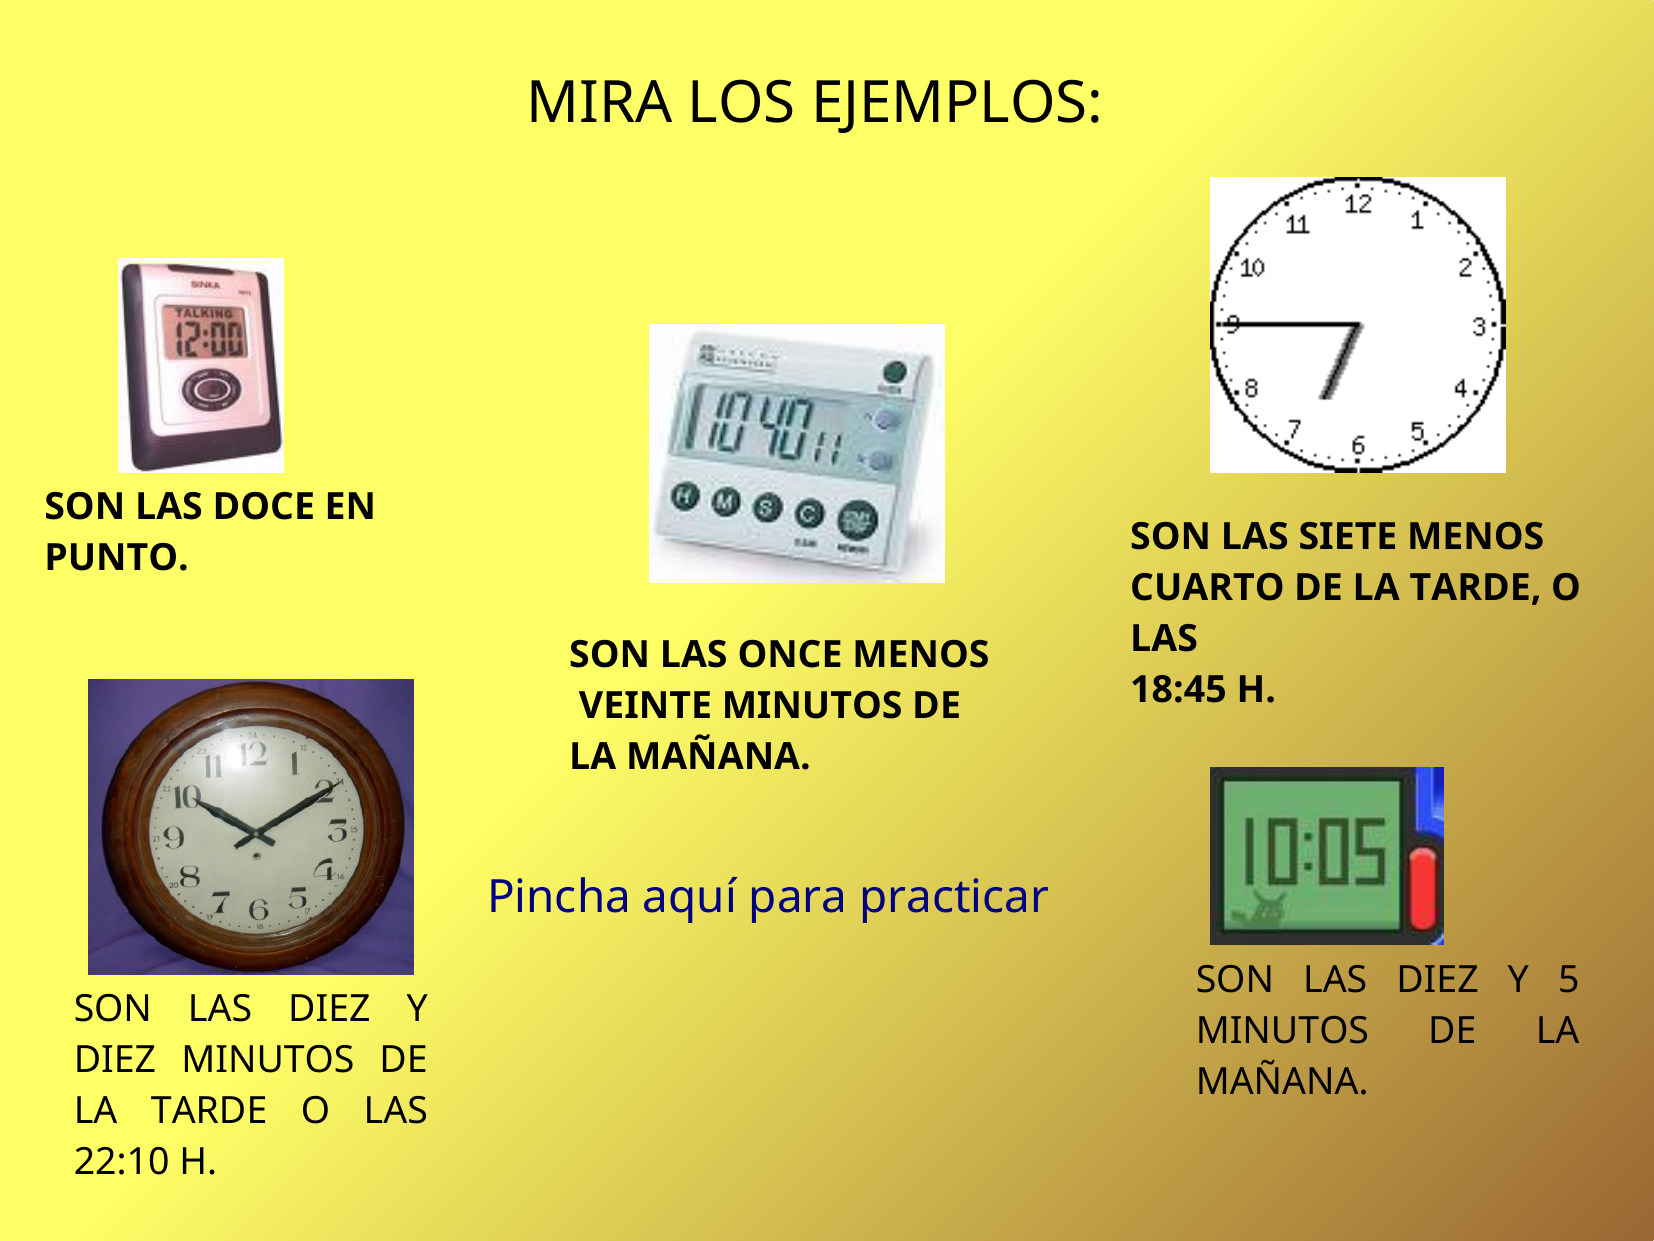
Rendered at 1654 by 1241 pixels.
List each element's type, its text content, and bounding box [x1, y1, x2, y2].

picture [118, 258, 284, 472]
picture [88, 679, 414, 974]
text_box Pincha aquí para practicar [472, 856, 1182, 1093]
text_box SON LAS DOCE EN PUNTO. [29, 472, 443, 593]
text_box SON LAS ONCE MENOS VEINTE MINUTOS DE LA MAÑANA. [554, 620, 1063, 794]
picture [649, 324, 945, 583]
picture [1210, 767, 1444, 945]
text_box SON LAS DIEZ Y DIEZ MINUTOS DE LA TARDE O LAS 22:10 H. [59, 974, 443, 1201]
text_box SON LAS SIETE MENOS CUARTO DE LA TARDE, O LAS 18:45 H. [1115, 501, 1625, 728]
text_box MIRA LOS EJEMPLOS: [0, 53, 1631, 237]
text_box SON LAS DIEZ Y 5 MINUTOS DE LA MAÑANA. [1181, 944, 1595, 1119]
picture [1210, 177, 1506, 473]
